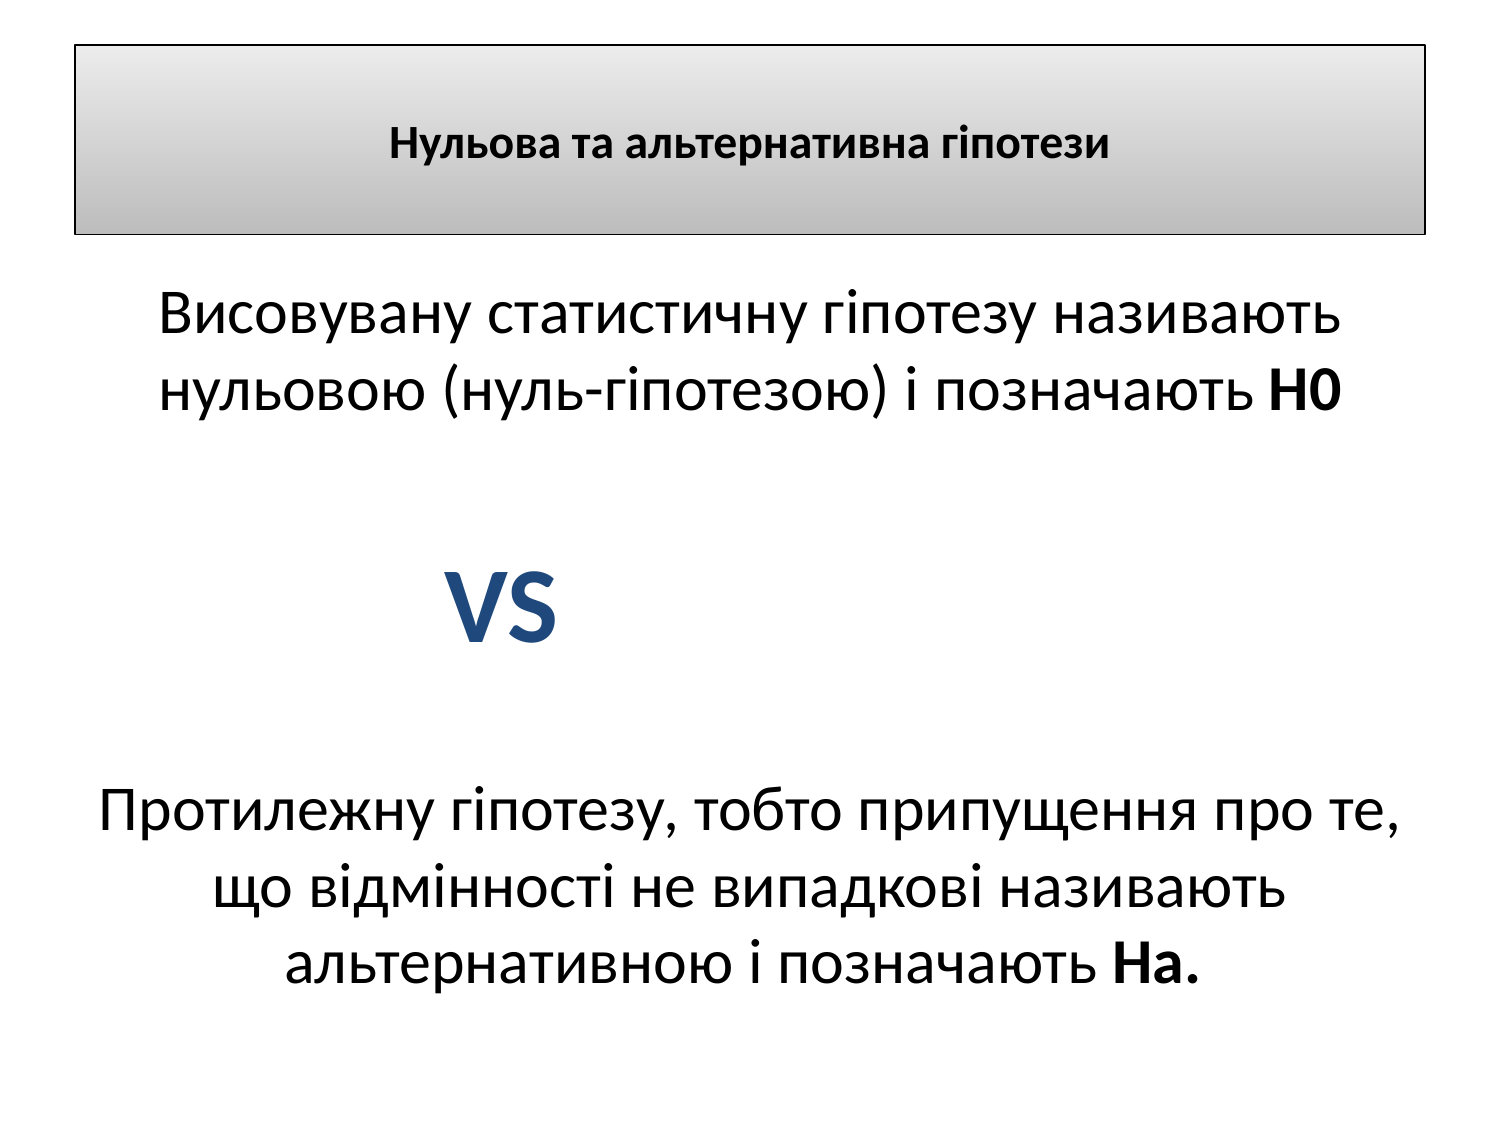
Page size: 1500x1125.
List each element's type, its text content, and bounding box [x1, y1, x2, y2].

title Нульова та альтернативна гіпотези [75, 45, 1425, 235]
list Висовувану статистичну гіпотезу називають нульовою (нуль-гіпотезою) і позначають Н0 VS Протилежну гіпотезу, тобто припущення про те, що відмінності не випадкові називають альтернативною і позначають На. [75, 262, 1425, 1005]
